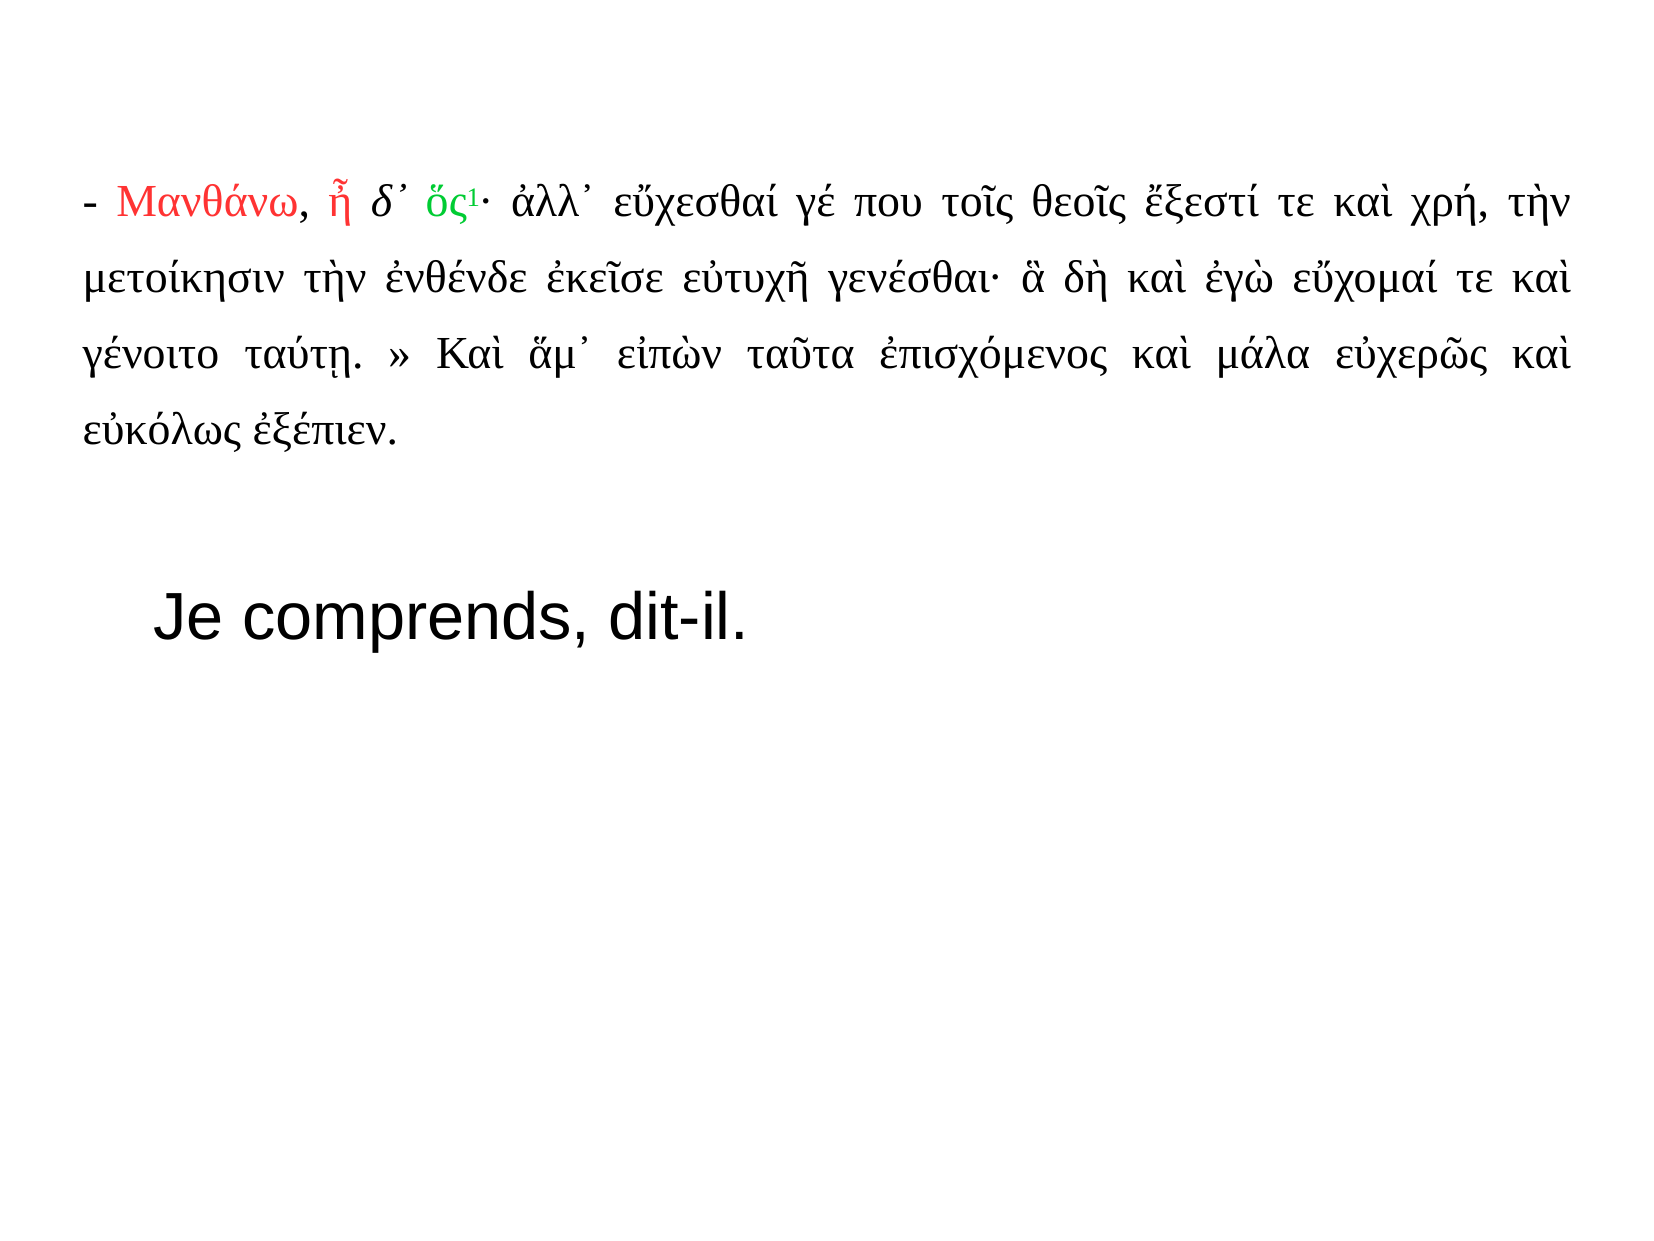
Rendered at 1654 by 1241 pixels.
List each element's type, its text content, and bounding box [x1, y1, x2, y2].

title - Μανθάνω, ἦ δ᾽ ὅς1· ἀλλ᾽ εὔχεσθαί γέ που τοῖς θεοῖς ἔξεστί τε καὶ χρή, τὴν μετοίκησιν τὴν ἐνθένδε ἐκεῖσε εὐτυχῆ γενέσθαι· ἃ δὴ καὶ ἐγὼ εὔχομαί τε καὶ γένοιτο ταύτῃ. » Καὶ ἅμ᾽ εἰπὼν ταῦτα ἐπισχόμενος καὶ μάλα εὐχερῶς καὶ εὐκόλως ἐξέπιεν. [82, 49, 1571, 556]
list Je comprends, dit-il. [82, 578, 1571, 1109]
